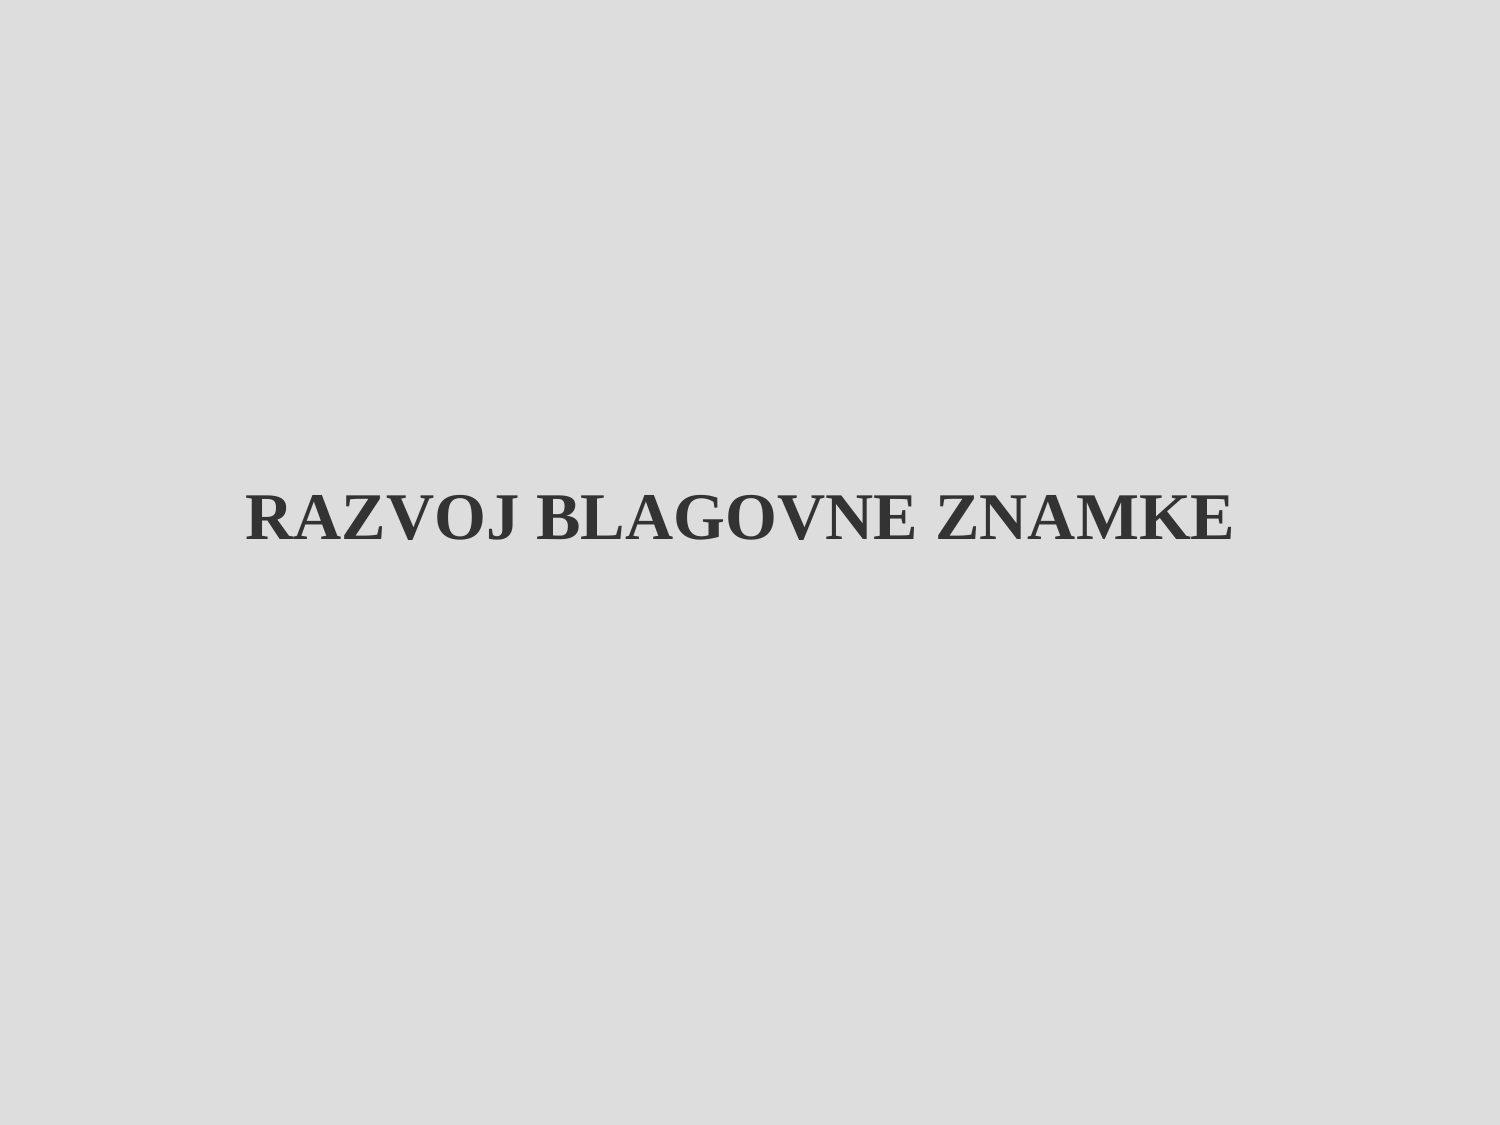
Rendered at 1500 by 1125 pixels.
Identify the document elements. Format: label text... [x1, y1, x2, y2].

text_box RAZVOJ BLAGOVNE ZNAMKE [125, 224, 1388, 807]
